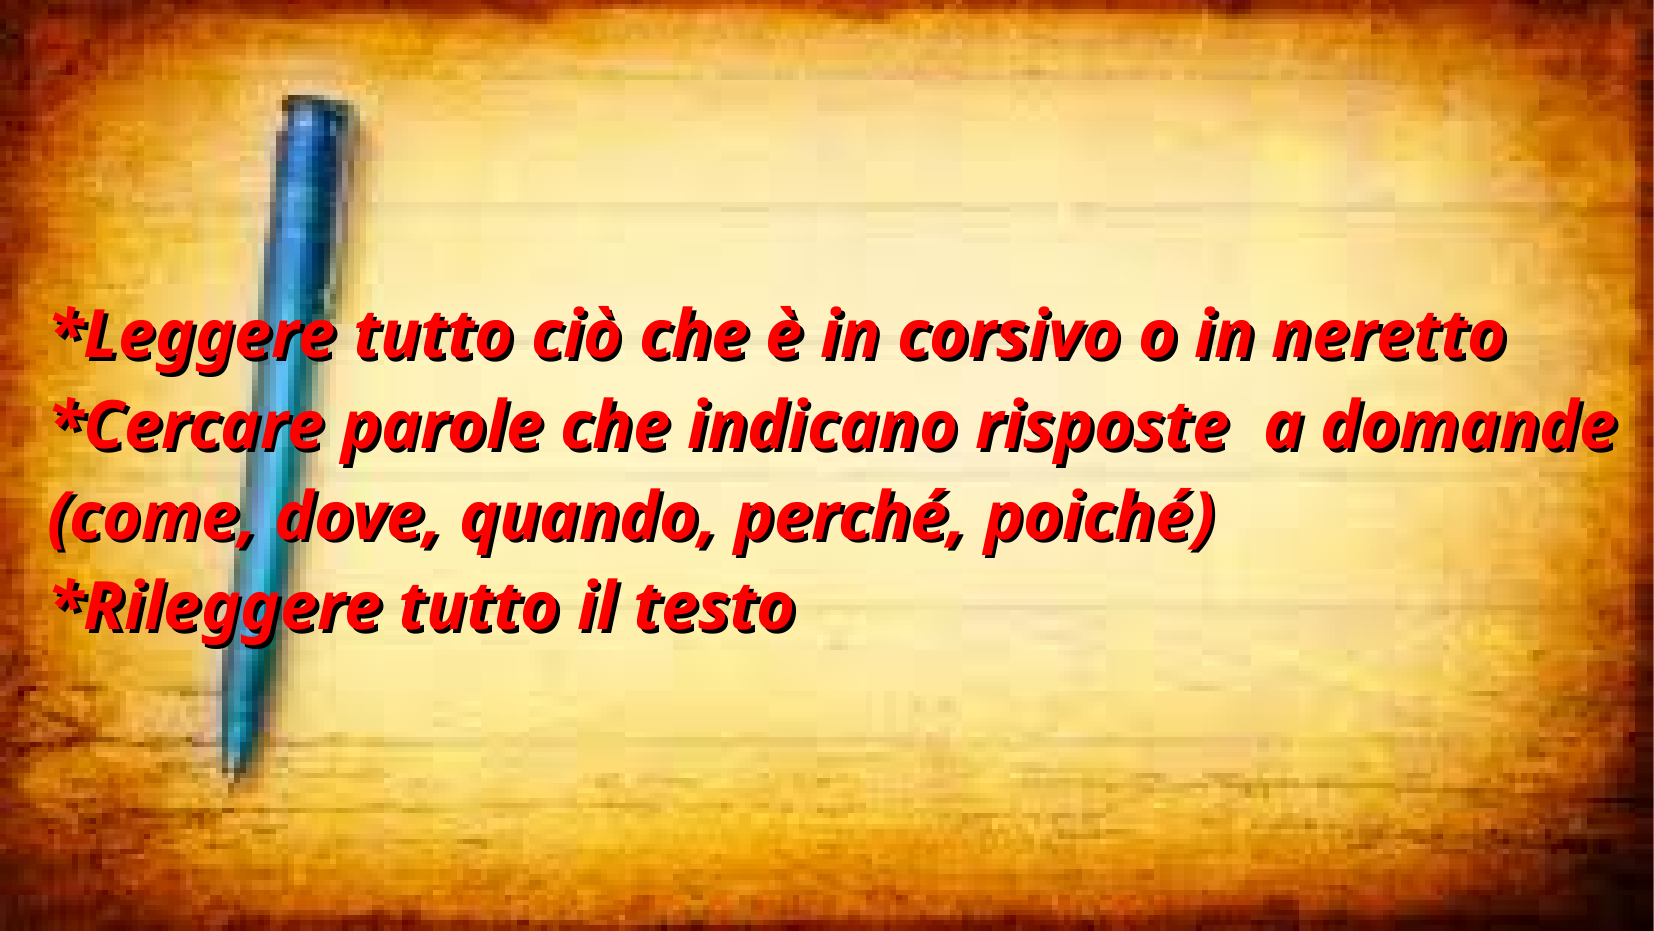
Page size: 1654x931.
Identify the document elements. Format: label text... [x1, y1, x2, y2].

subtitle *Leggere tutto ciò che è in corsivo o in neretto *Cercare parole che indicano risposte a domande (come, dove, quando, perché, poiché) *Rileggere tutto il testo [47, 118, 1654, 818]
picture [0, 0, 1654, 931]
